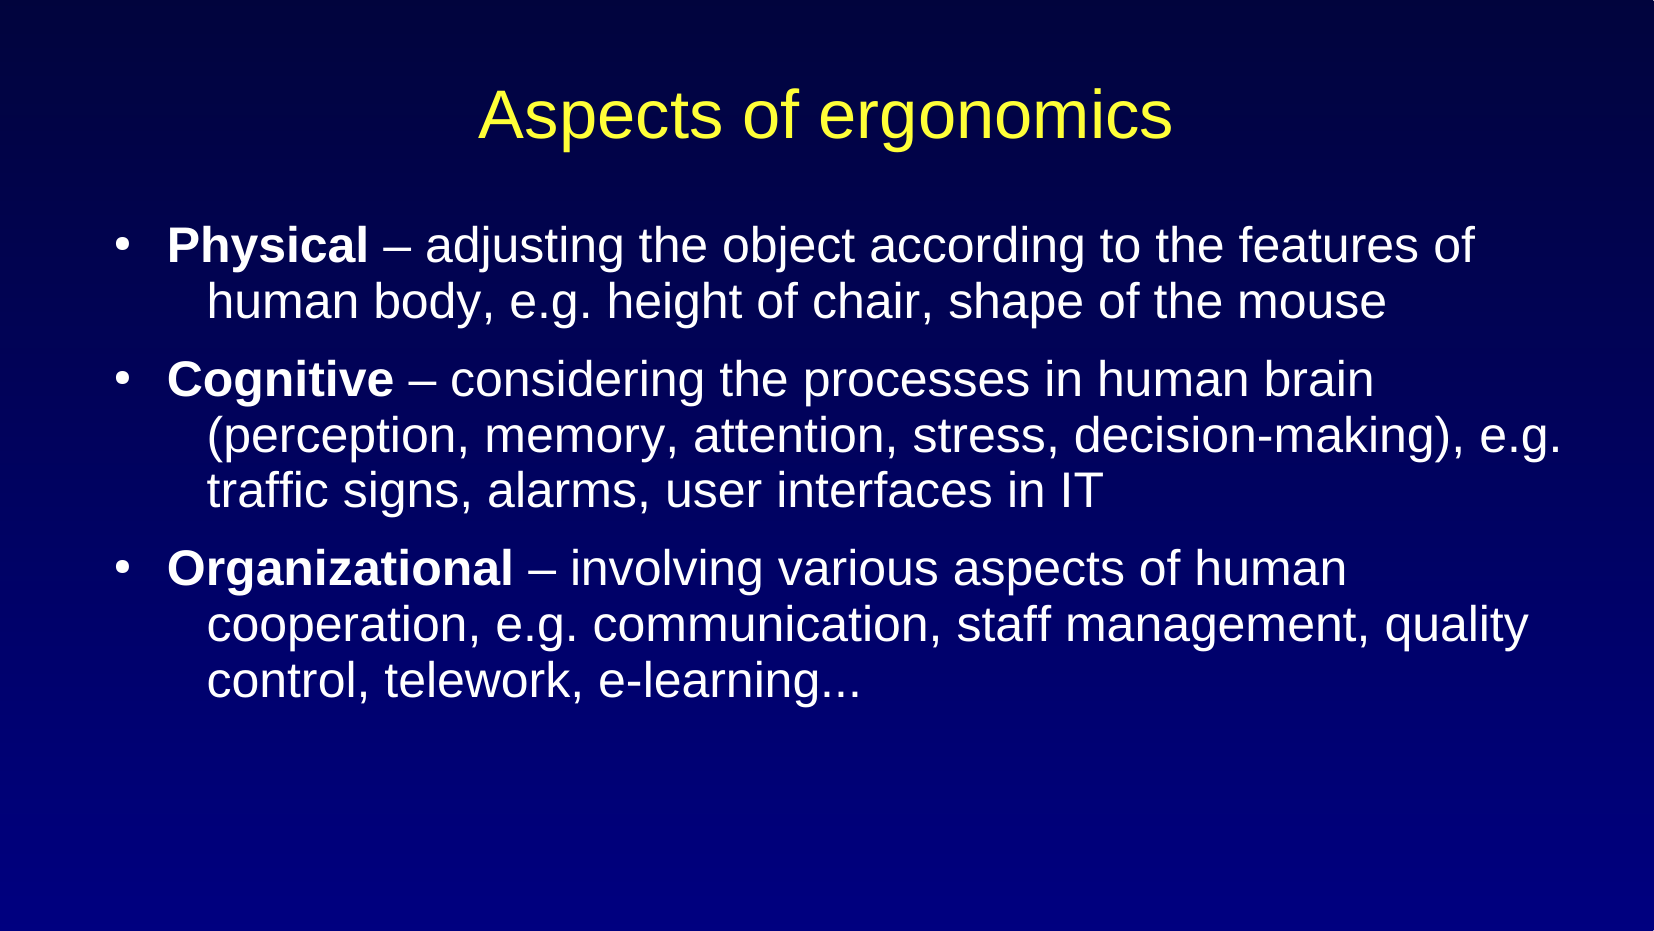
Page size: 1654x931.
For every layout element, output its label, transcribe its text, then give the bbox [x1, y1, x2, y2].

list Physical – adjusting the object according to the features of human body, e.g. height of chair, shape of the mouse Cognitive – considering the processes in human brain (perception, memory, attention, stress, decision-making), e.g. traffic signs, alarms, user interfaces in IT Organizational – involving various aspects of human cooperation, e.g. communication, staff management, quality control, telework, e-learning... [82, 217, 1571, 758]
title Aspects of ergonomics [82, 37, 1571, 193]
